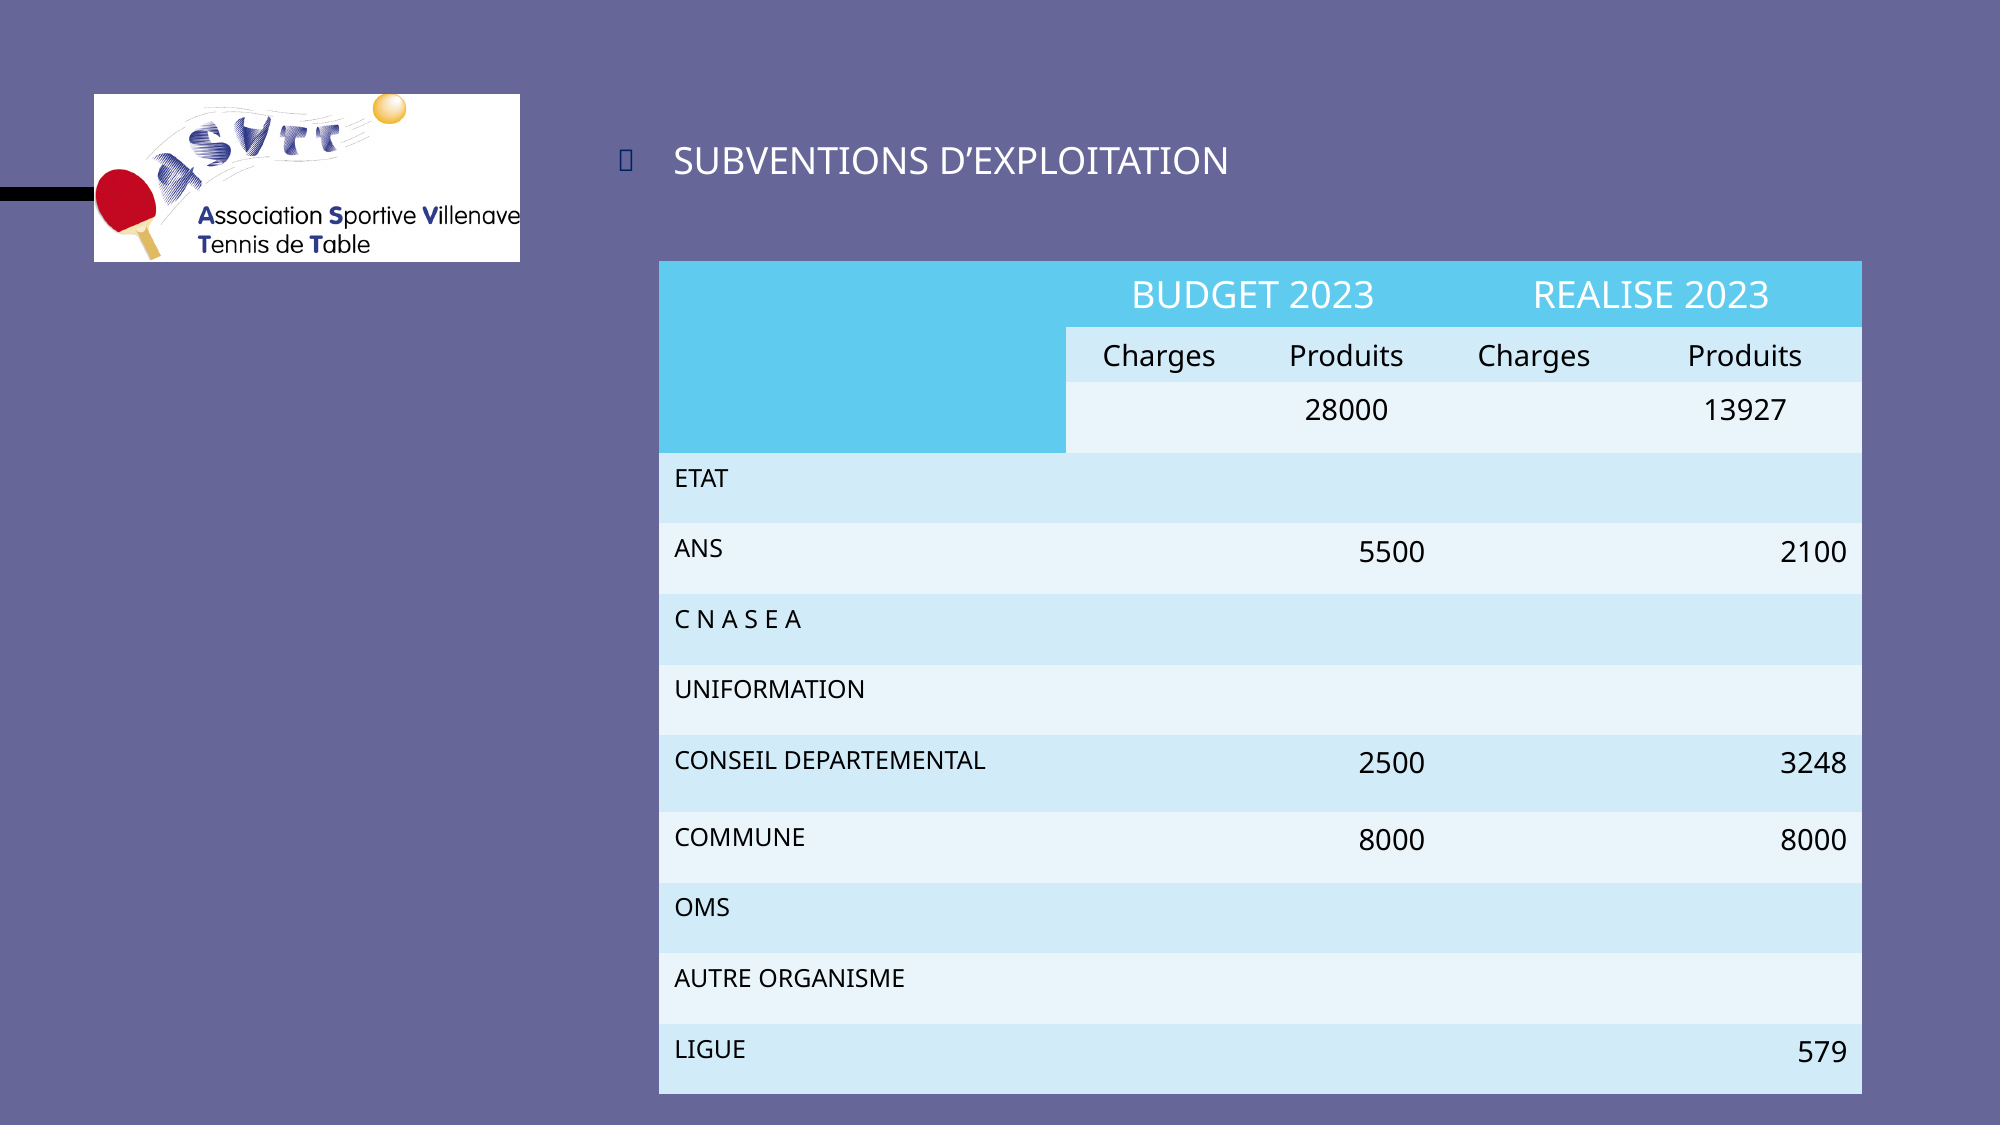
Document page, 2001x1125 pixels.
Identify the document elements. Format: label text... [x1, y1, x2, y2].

table_header REALISE 2023 [1440, 261, 1862, 327]
table_cell [1253, 953, 1440, 1024]
table_cell [1066, 812, 1253, 883]
table_cell [1440, 883, 1628, 953]
table_cell [1440, 953, 1628, 1024]
table_cell C N A S E A [659, 594, 1066, 665]
table_cell [1440, 382, 1628, 453]
table_cell Produits [1628, 327, 1862, 382]
table_cell [1066, 523, 1253, 594]
table_cell [1440, 594, 1628, 665]
table_cell OMS [659, 883, 1066, 953]
table_cell 8000 [1253, 812, 1440, 883]
table_cell [1628, 665, 1862, 735]
picture [94, 94, 520, 262]
table_cell AUTRE ORGANISME [659, 953, 1066, 1024]
table_cell [1253, 453, 1440, 523]
table_cell [1253, 883, 1440, 953]
table_cell [1066, 382, 1253, 453]
table_cell [1628, 453, 1862, 523]
table_cell COMMUNE [659, 812, 1066, 883]
table_cell 2500 [1253, 735, 1440, 812]
table_header [659, 261, 1066, 453]
table_cell UNIFORMATION [659, 665, 1066, 735]
table_cell [1440, 523, 1628, 594]
table_cell [1628, 883, 1862, 953]
table_cell [1440, 665, 1628, 735]
table_cell [1440, 812, 1628, 883]
table_cell [1066, 953, 1253, 1024]
table_cell [1253, 665, 1440, 735]
table_cell [1253, 594, 1440, 665]
table_cell [1066, 735, 1253, 812]
table_cell [1440, 1024, 1628, 1094]
table_cell [1066, 883, 1253, 953]
table_cell 3248 [1628, 735, 1862, 812]
table_cell [1440, 453, 1628, 523]
table_cell Charges [1440, 327, 1628, 382]
table_cell 5500 [1253, 523, 1440, 594]
table_cell [1066, 594, 1253, 665]
table_cell [1253, 1024, 1440, 1094]
table_cell ANS [659, 523, 1066, 594]
table_cell [1066, 665, 1253, 735]
table_cell 8000 [1628, 812, 1862, 883]
table_cell CONSEIL DEPARTEMENTAL [659, 735, 1066, 812]
table_cell [1066, 453, 1253, 523]
table_cell [1628, 594, 1862, 665]
table_cell [1440, 735, 1628, 812]
table_cell [1628, 953, 1862, 1024]
table_cell 579 [1628, 1024, 1862, 1094]
table_cell 2100 [1628, 523, 1862, 594]
table_cell 13927 [1628, 382, 1862, 453]
table_cell 28000 [1253, 382, 1440, 453]
list SUBVENTIONS D’EXPLOITATION [602, 116, 1280, 201]
table_cell LIGUE [659, 1024, 1066, 1094]
table_cell ETAT [659, 453, 1066, 523]
table_cell [1066, 1024, 1253, 1094]
table_cell Produits [1253, 327, 1440, 382]
table_header BUDGET 2023 [1066, 261, 1440, 327]
table_cell Charges [1066, 327, 1253, 382]
